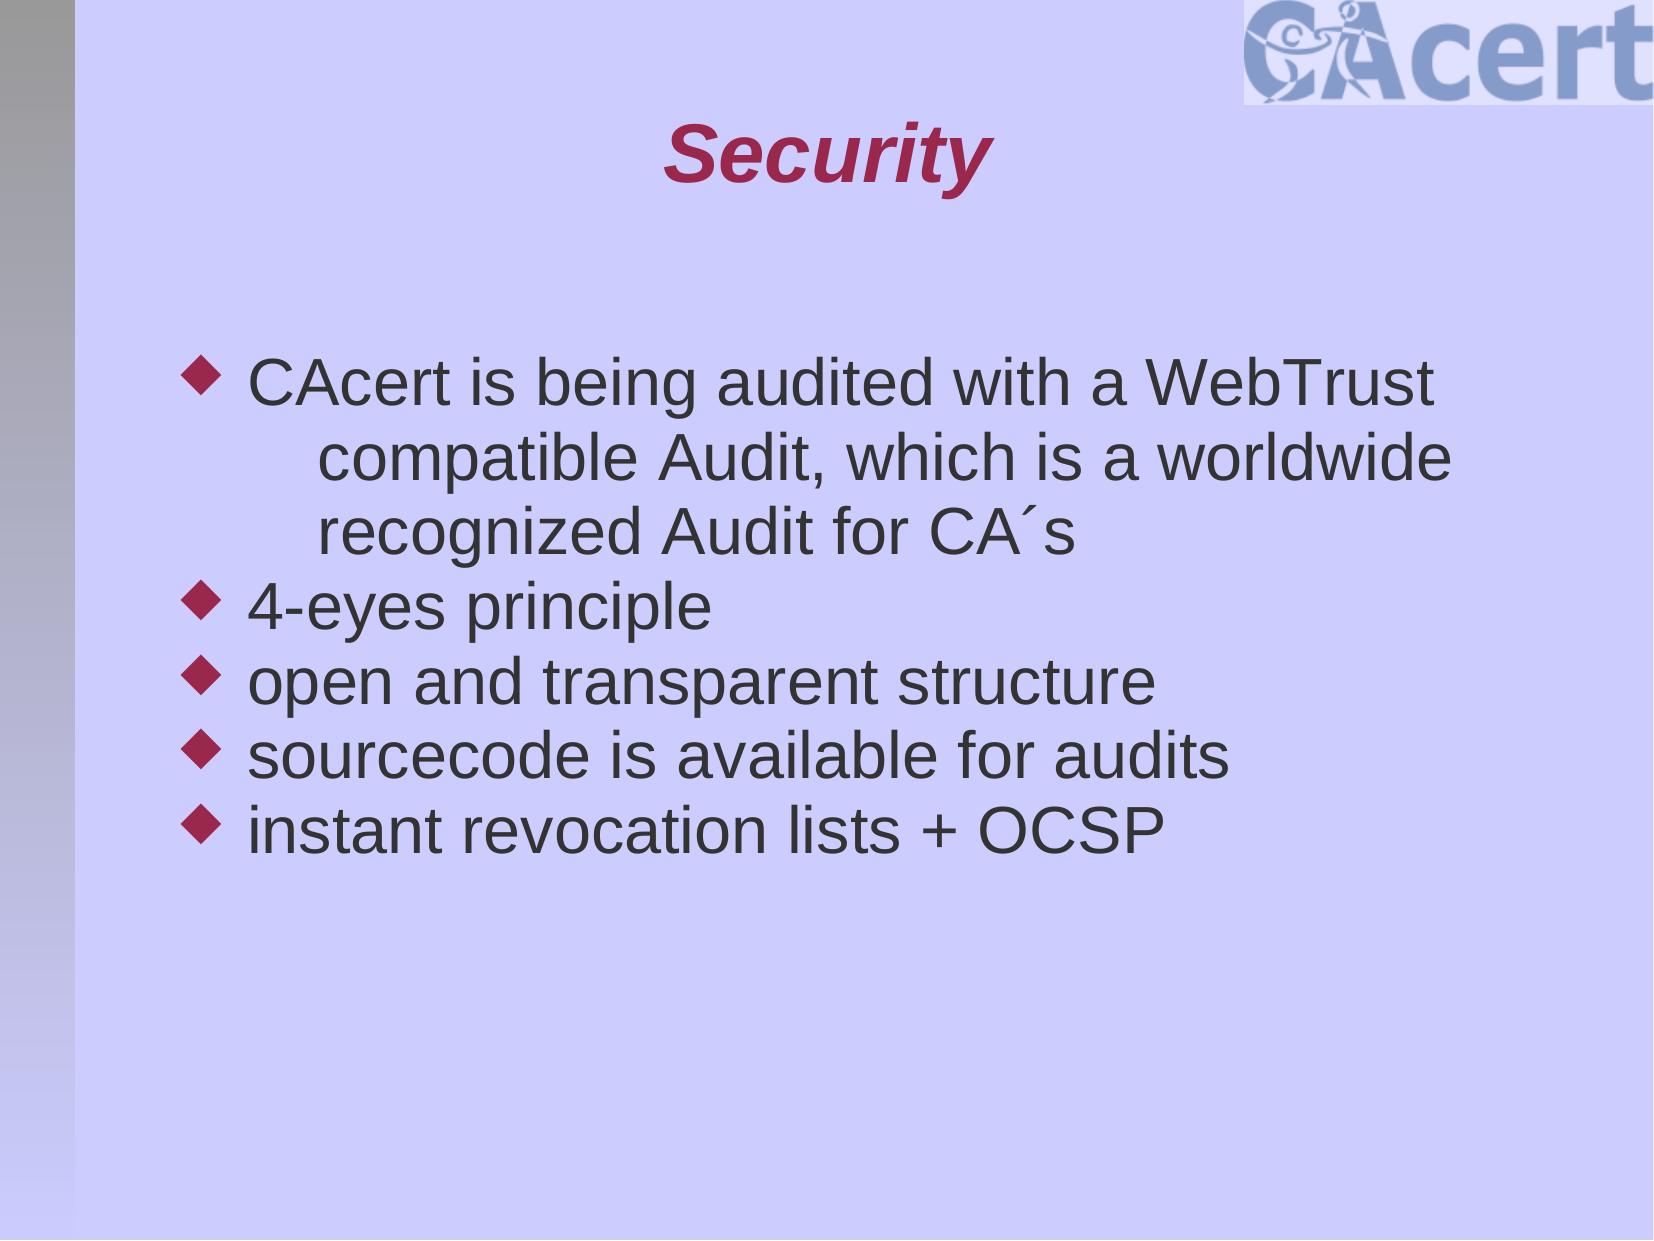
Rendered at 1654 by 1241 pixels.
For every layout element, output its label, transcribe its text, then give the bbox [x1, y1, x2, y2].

list CAcert is being audited with a WebTrust compatible Audit, which is a worldwide recognized Audit for CA´s 4-eyes principle open and transparent structure sourcecode is available for audits instant revocation lists + OCSP [152, 344, 1534, 1127]
title Security [121, 49, 1534, 257]
